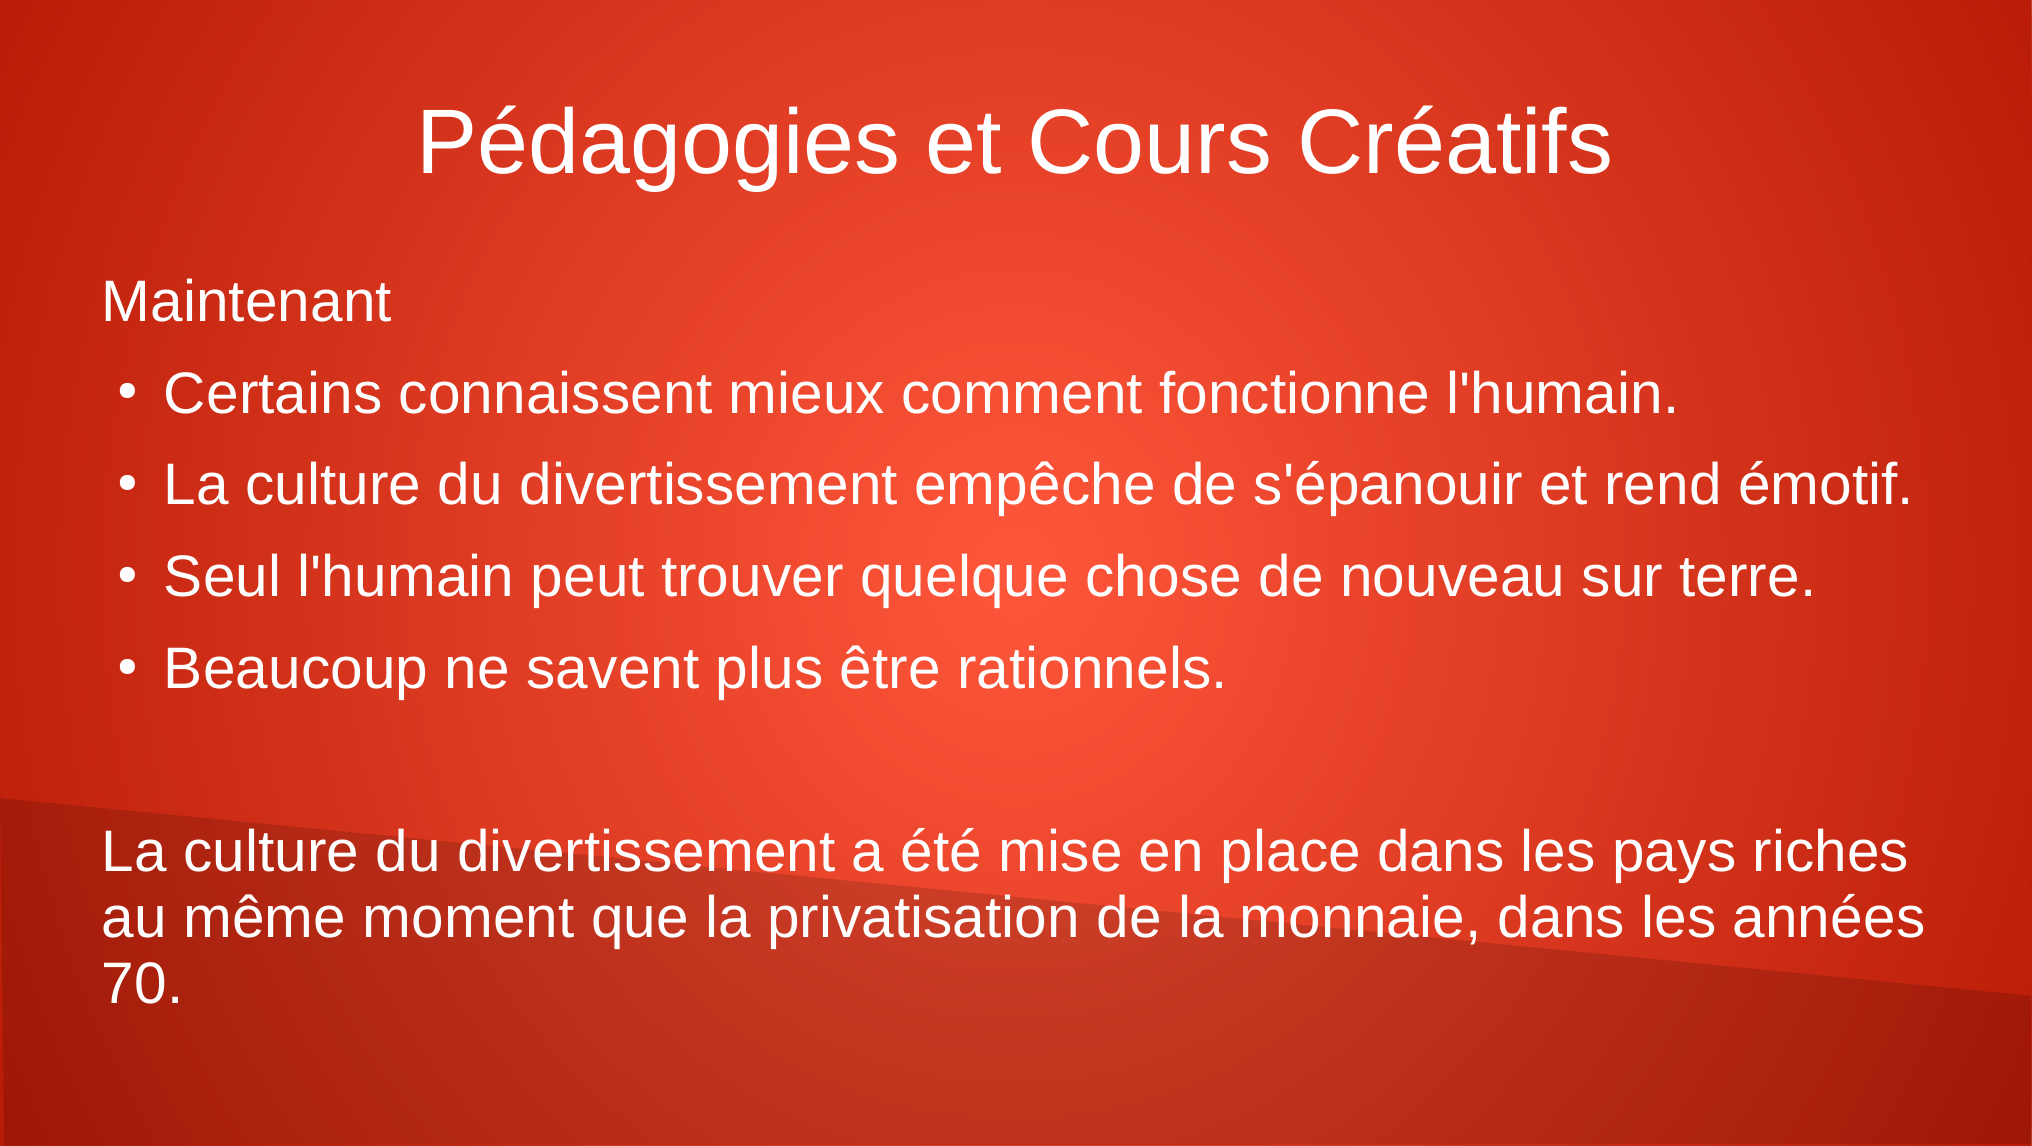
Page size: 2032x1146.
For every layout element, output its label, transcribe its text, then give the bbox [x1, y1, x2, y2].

list Maintenant Certains connaissent mieux comment fonctionne l'humain. La culture du divertissement empêche de s'épanouir et rend émotif. Seul l'humain peut trouver quelque chose de nouveau sur terre. Beaucoup ne savent plus être rationnels. La culture du divertissement a été mise en place dans les pays riches au même moment que la privatisation de la monnaie, dans les années 70. [101, 268, 1930, 1075]
title Pédagogies et Cours Créatifs [101, 45, 1930, 237]
